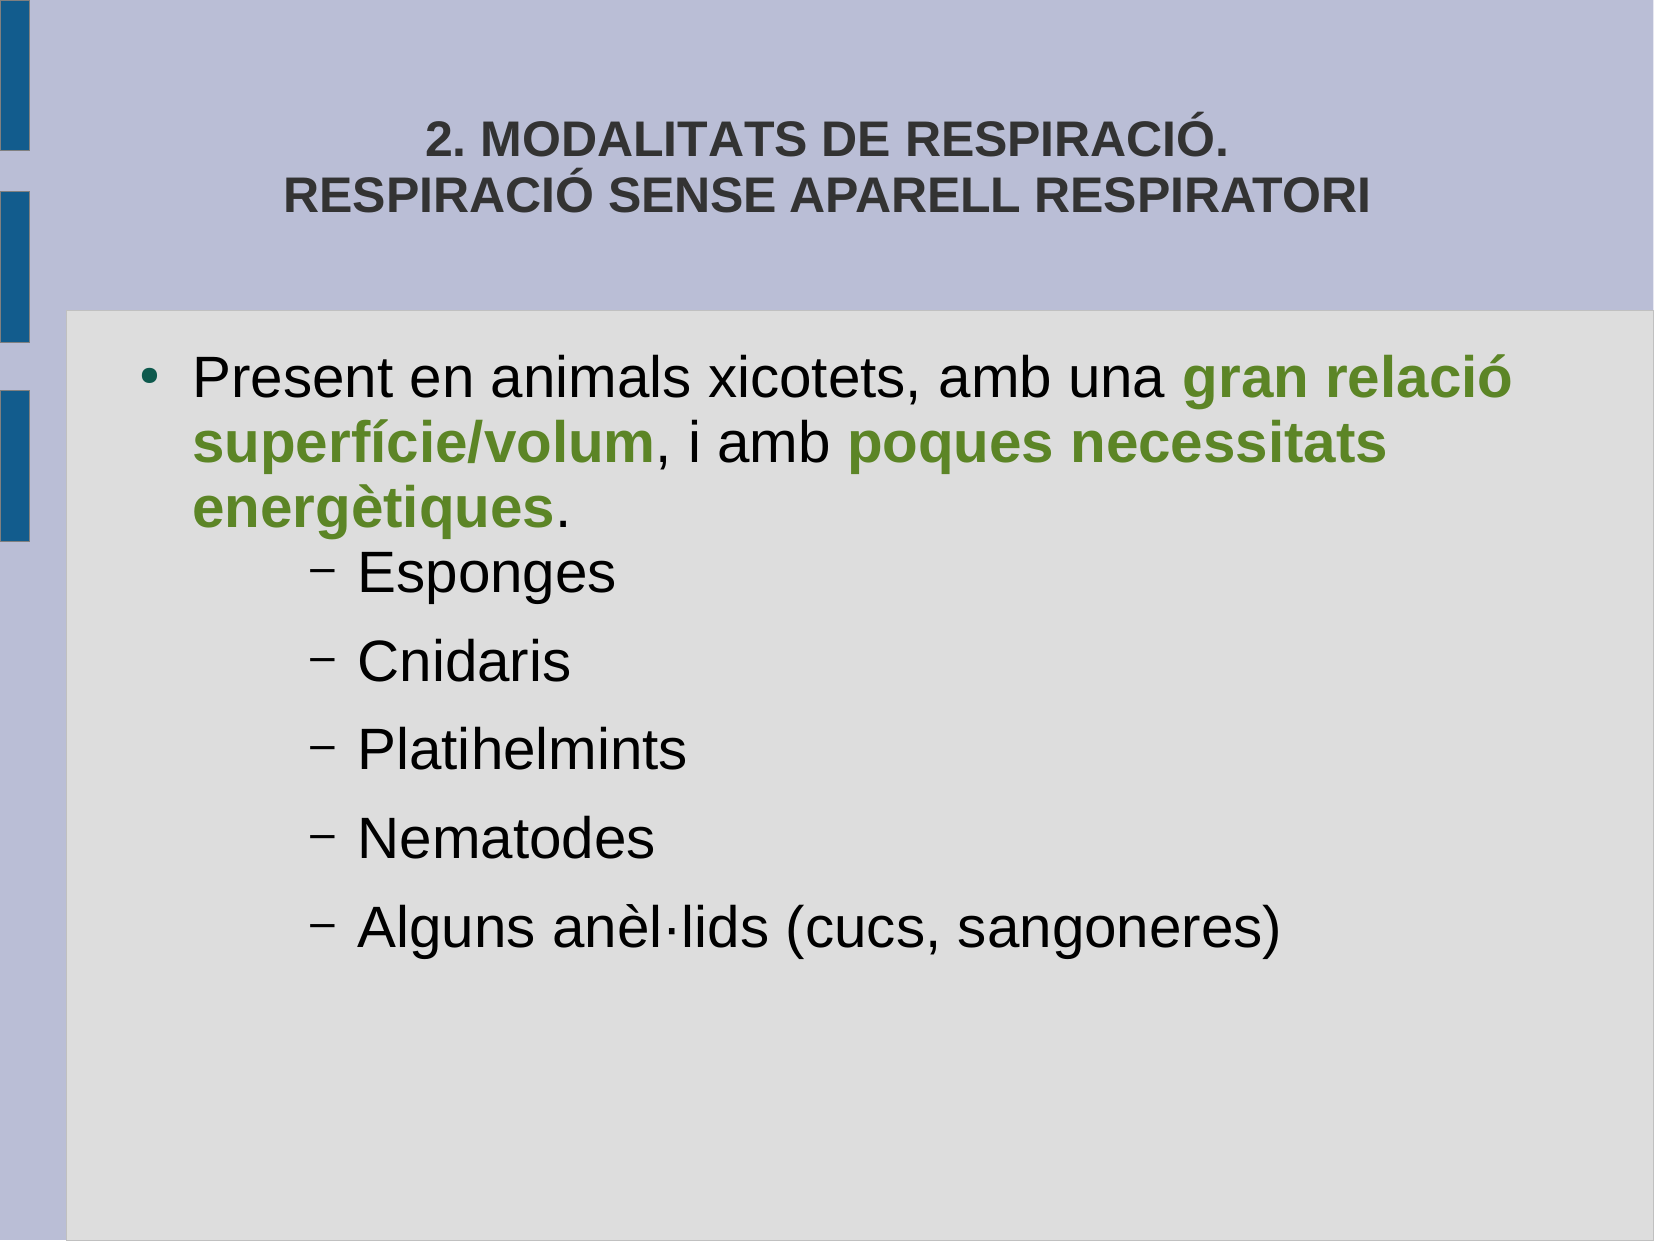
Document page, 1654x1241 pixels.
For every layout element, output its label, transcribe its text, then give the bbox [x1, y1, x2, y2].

list Present en animals xicotets, amb una gran relació superfície/volum, i amb poques necessitats energètiques. Esponges Cnidaris Platihelmints Nematodes Alguns anèl·lids (cucs, sangoneres) [121, 344, 1534, 1127]
title 2. MODALITATS DE RESPIRACIÓ. RESPIRACIÓ SENSE APARELL RESPIRATORI [121, 91, 1534, 299]
